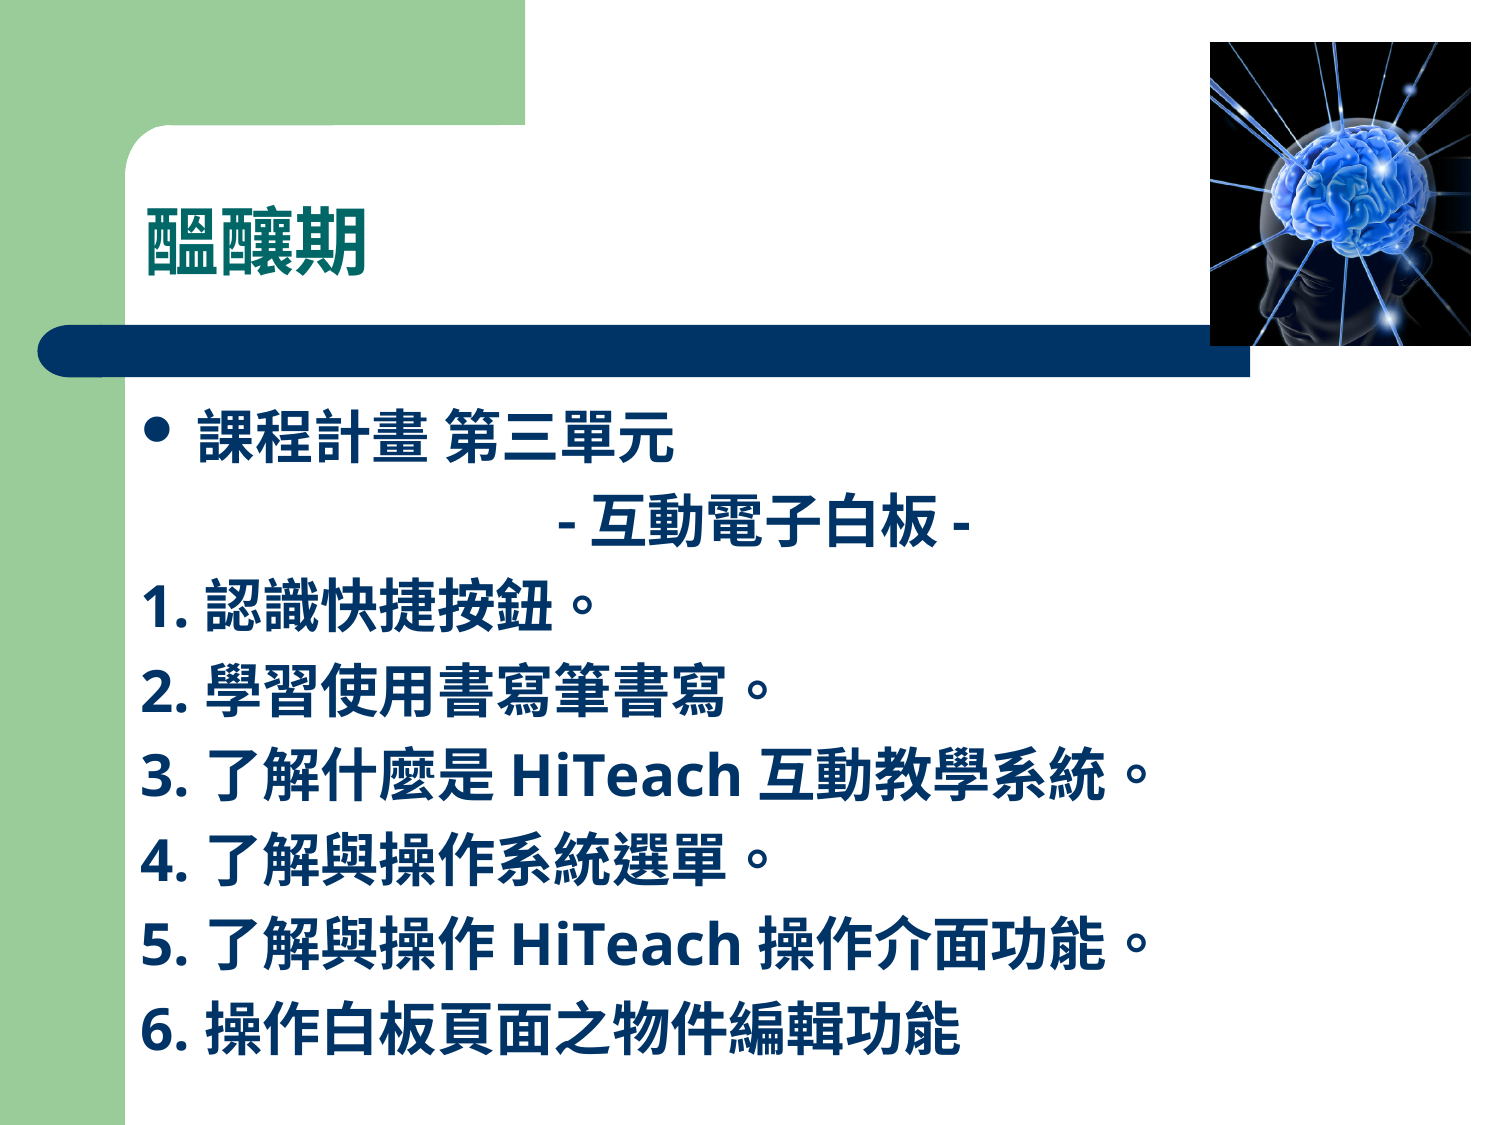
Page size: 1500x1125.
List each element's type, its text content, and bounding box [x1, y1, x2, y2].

text_box 課程計畫 第三單元 -互動電子白板- 1.認識快捷按鈕。 2.學習使用書寫筆書寫。 3.了解什麼是HiTeach互動教學系統。 4.了解與操作系統選單。 5.了解與操作HiTeach操作介面功能。 6.操作白板頁面之物件編輯功能 [133, 385, 1396, 997]
picture [1210, 42, 1471, 346]
title 醞釀期 [136, 136, 1210, 301]
